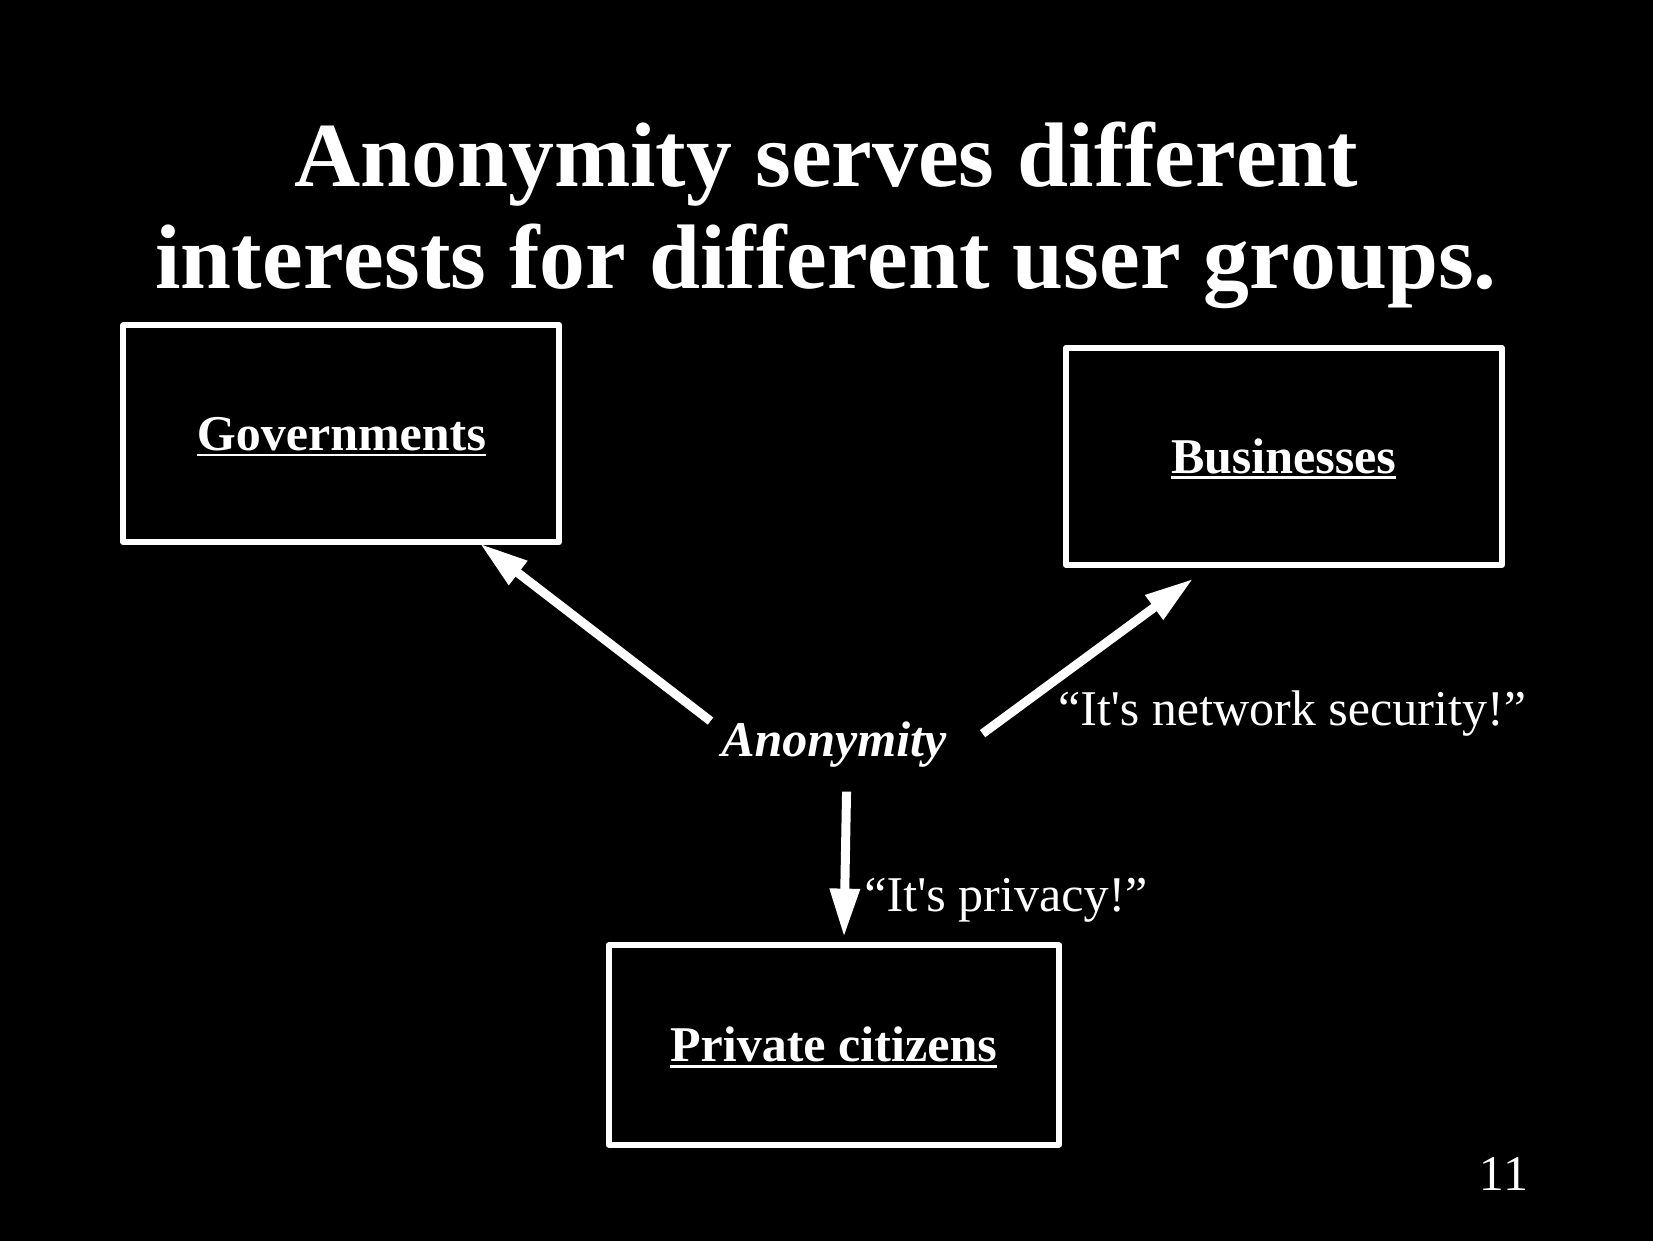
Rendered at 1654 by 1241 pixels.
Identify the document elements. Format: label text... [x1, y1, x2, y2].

text_box “It's privacy!” [864, 867, 1148, 924]
text_box Private citizens [608, 945, 1059, 1145]
text_box Anonymity [632, 668, 1036, 812]
text_box Businesses [1065, 347, 1502, 565]
title Anonymity serves different interests for different user groups. [121, 68, 1534, 345]
text_box Governments [123, 325, 560, 543]
text_box “It's network security!” [1058, 680, 1527, 737]
